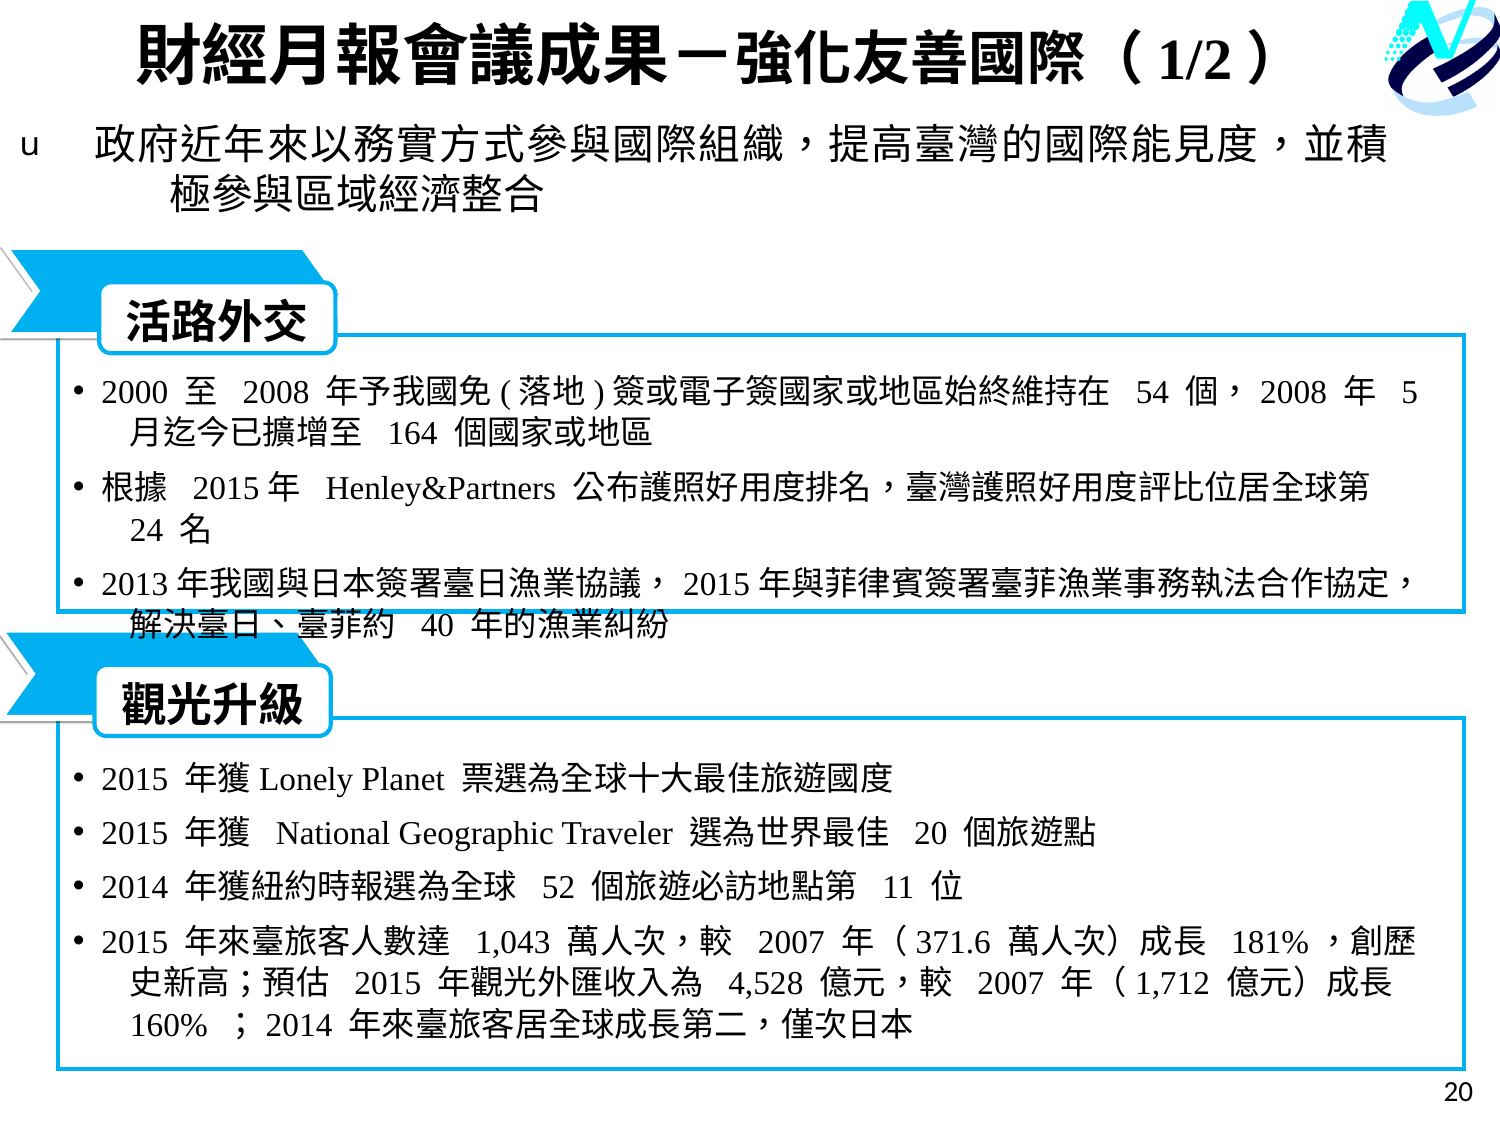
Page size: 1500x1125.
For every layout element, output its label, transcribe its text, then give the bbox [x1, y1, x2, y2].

text_box 財經月報會議成果－強化友善國際（1/2） [4, 5, 1377, 111]
text_box 觀光升級 [94, 665, 331, 737]
text_box [237, 629, 254, 634]
text_box 2015 年獲Lonely Planet 票選為全球十大最佳旅遊國度 2015 年獲 National Geographic Traveler 選為世界最佳 20 個旅遊點 2014 年獲紐約時報選為全球 52 個旅遊必訪地點第 11 位 2015 年來臺旅客人數達 1,043 萬人次，較 2007 年（371.6 萬人次）成長 181%，創歷史新高；預估 2015 年觀光外匯收入為 4,528 億元，較 2007 年（1,712 億元）成長 160% ；2014 年來臺旅客居全球成長第二，僅次日本 [57, 747, 1442, 1051]
text_box 政府近年來以務實方式參與國際組織，提高臺灣的國際能見度，並積極參與區域經濟整合 [4, 110, 1404, 227]
text_box 活路外交 [99, 282, 336, 354]
text_box [4, 246, 1464, 612]
text_box 2000 至 2008 年予我國免(落地)簽或電子簽國家或地區始終維持在 54 個，2008 年 5 月迄今已擴增至 164 個國家或地區 根據 2015年 Henley&Partners 公布護照好用度排名，臺灣護照好用度評比位居全球第 24 名 2013年我國與日本簽署臺日漁業協議，2015年與菲律賓簽署臺菲漁業事務執法合作協定，解決臺日、臺菲約 40 年的漁業糾紛 [57, 360, 1442, 612]
text_box [0, 629, 1464, 1070]
